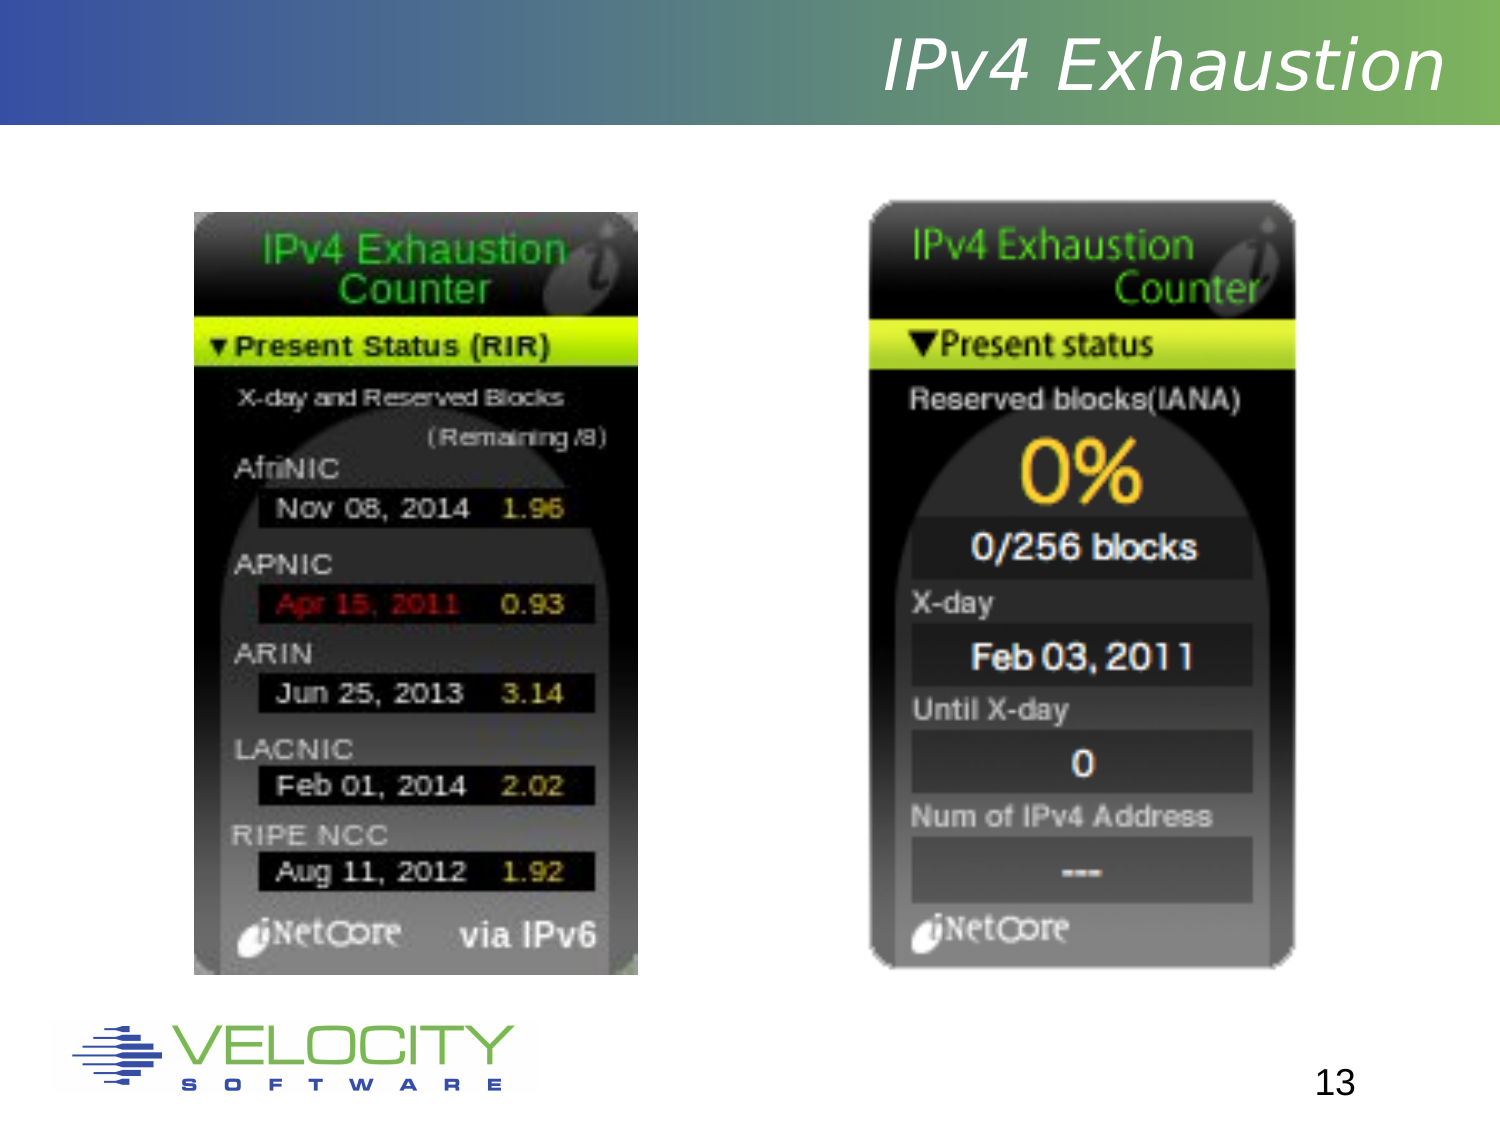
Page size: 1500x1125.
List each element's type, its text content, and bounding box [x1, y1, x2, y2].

picture [194, 212, 638, 976]
picture [50, 1021, 538, 1094]
title IPv4 Exhaustion [62, 12, 1463, 113]
picture [816, 187, 1351, 988]
